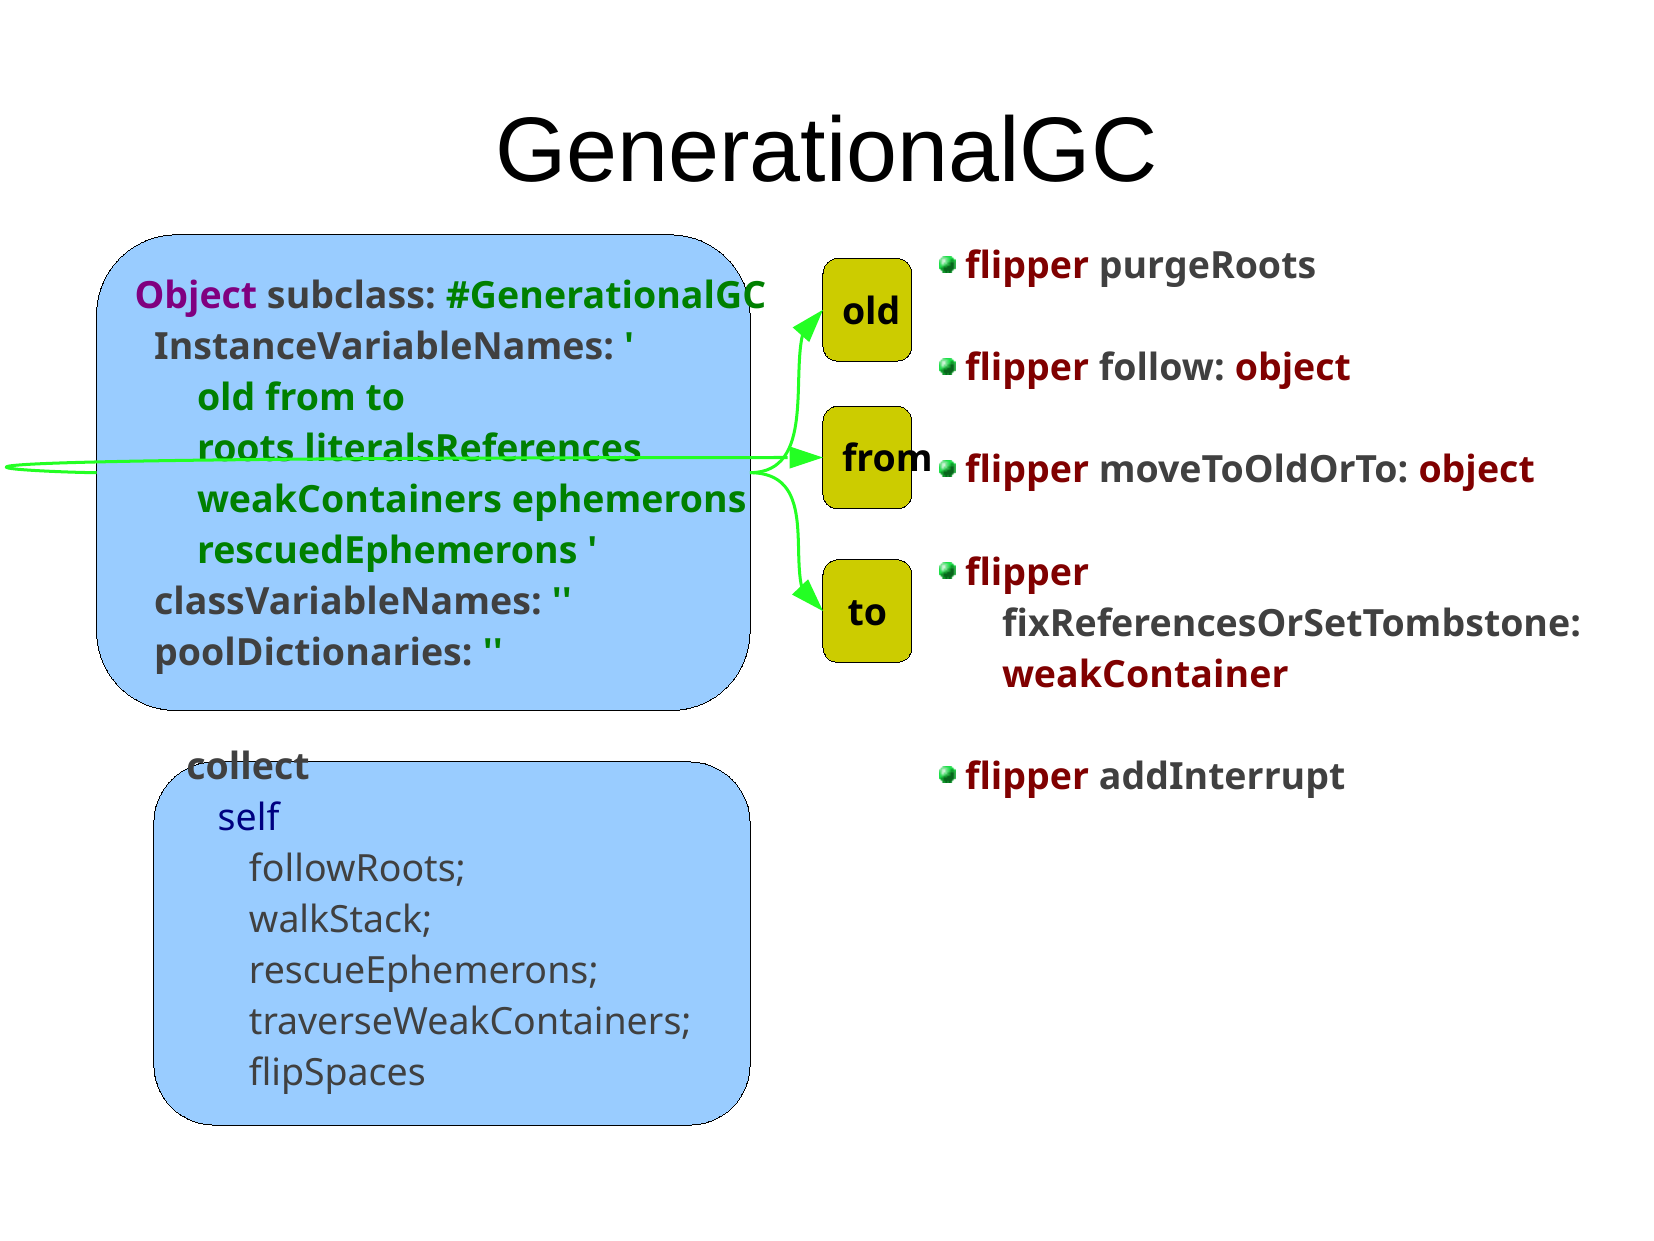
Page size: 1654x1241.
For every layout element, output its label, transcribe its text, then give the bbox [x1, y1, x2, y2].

text_box collect self followRoots; walkStack; rescueEphemerons; traverseWeakContainers; flipSpaces [153, 761, 751, 1126]
text_box from [822, 406, 912, 509]
text_box old [822, 258, 912, 362]
text_box to [822, 559, 912, 663]
picture [939, 766, 956, 783]
text_box Object subclass: #GenerationalGC InstanceVariableNames: ' old from to roots literalsReferences weakContainers ephemerons rescuedEphemerons ' classVariableNames: '' poolDictionaries: '' [96, 234, 751, 460]
text_box GenerationalGC [143, 91, 1511, 209]
text_box Object subclass: #GenerationalGC InstanceVariableNames: ' old from to roots literalsReferences weakContainers ephemerons rescuedEphemerons ' classVariableNames: '' poolDictionaries: '' [96, 460, 751, 711]
text_box flipper purgeRoots flipper follow: object flipper moveToOldOrTo: object flipper fixReferencesOrSetTombstone: weakContainer flipper addInterrupt [924, 231, 1654, 726]
